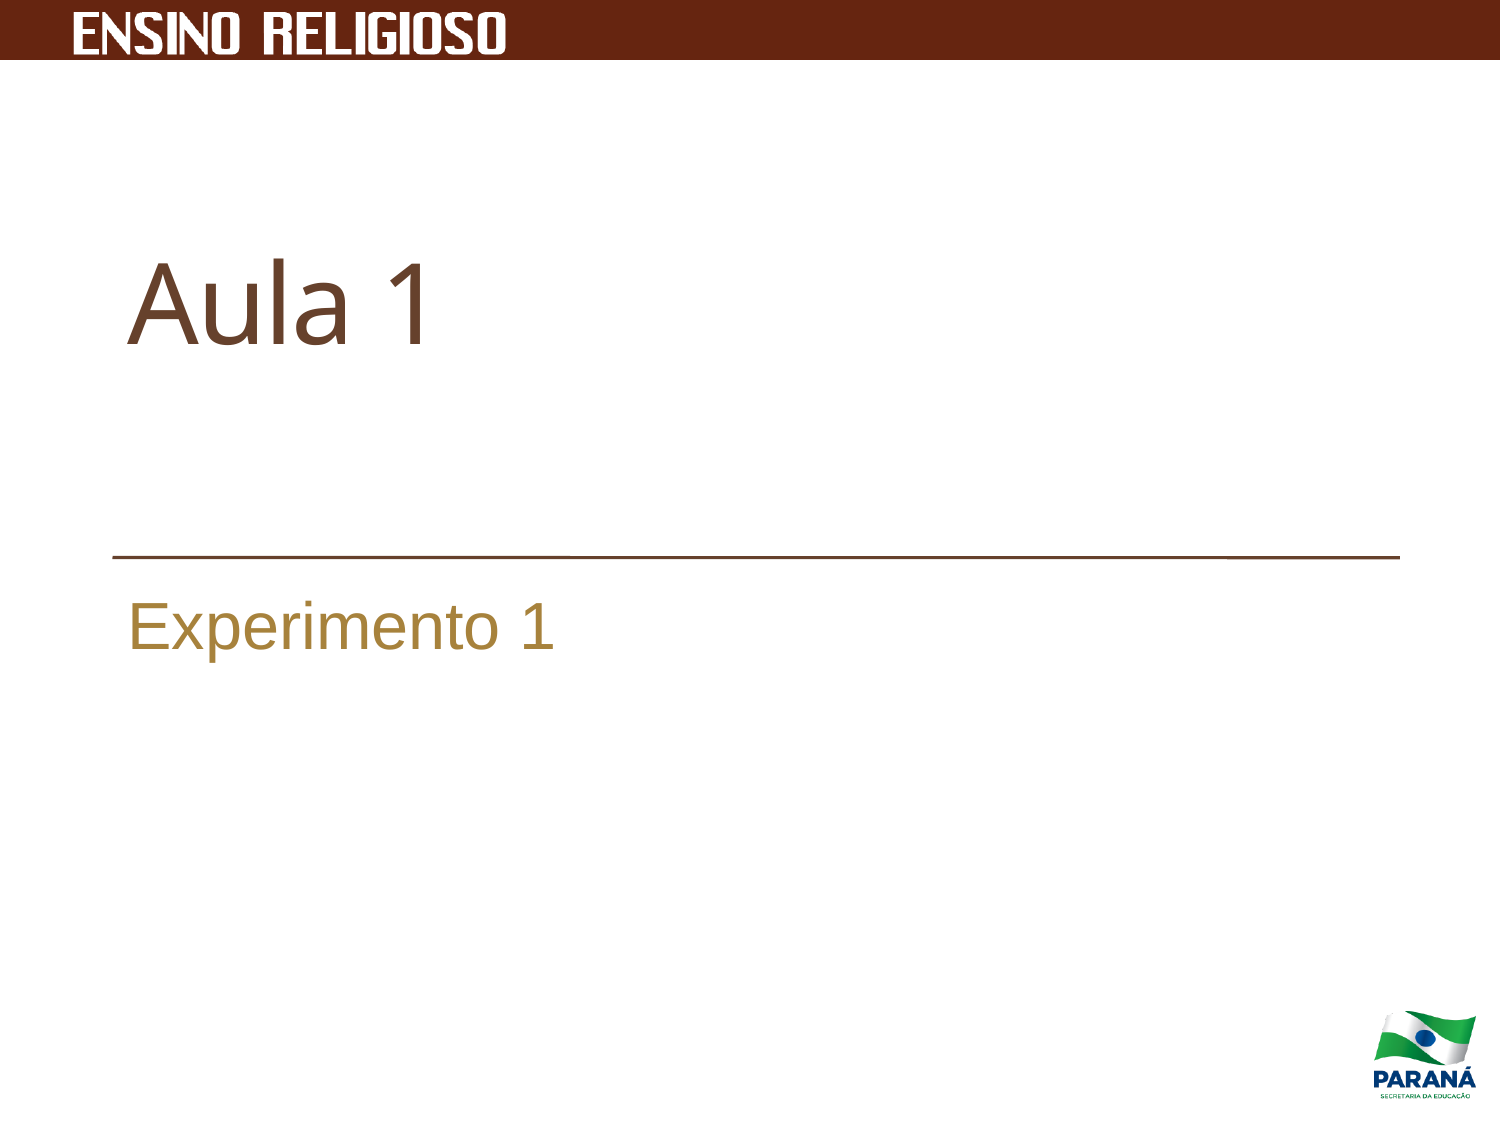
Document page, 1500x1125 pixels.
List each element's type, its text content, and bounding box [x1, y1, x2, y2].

picture [1374, 1011, 1476, 1099]
picture [29, 0, 538, 83]
title Aula 1 [112, 224, 1400, 542]
subtitle Experimento 1 [112, 575, 1163, 863]
